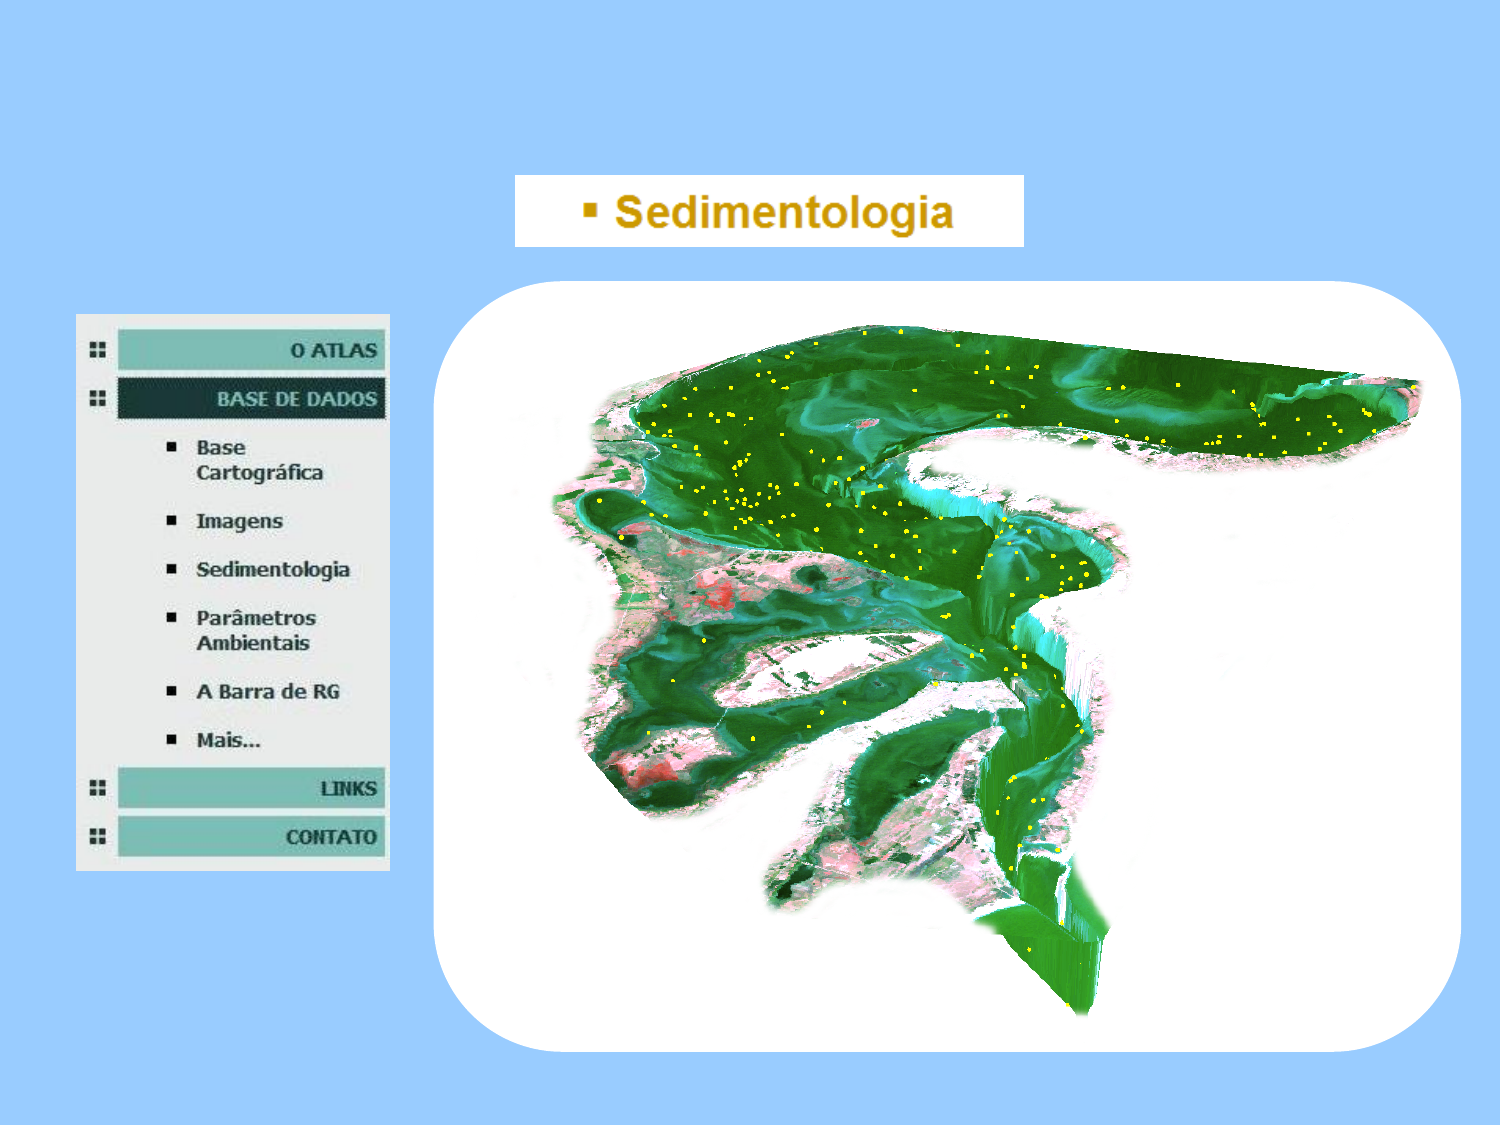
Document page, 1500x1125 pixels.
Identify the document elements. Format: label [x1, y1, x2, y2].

text_box [433, 281, 1462, 1052]
picture [76, 314, 390, 871]
picture [515, 175, 1024, 247]
